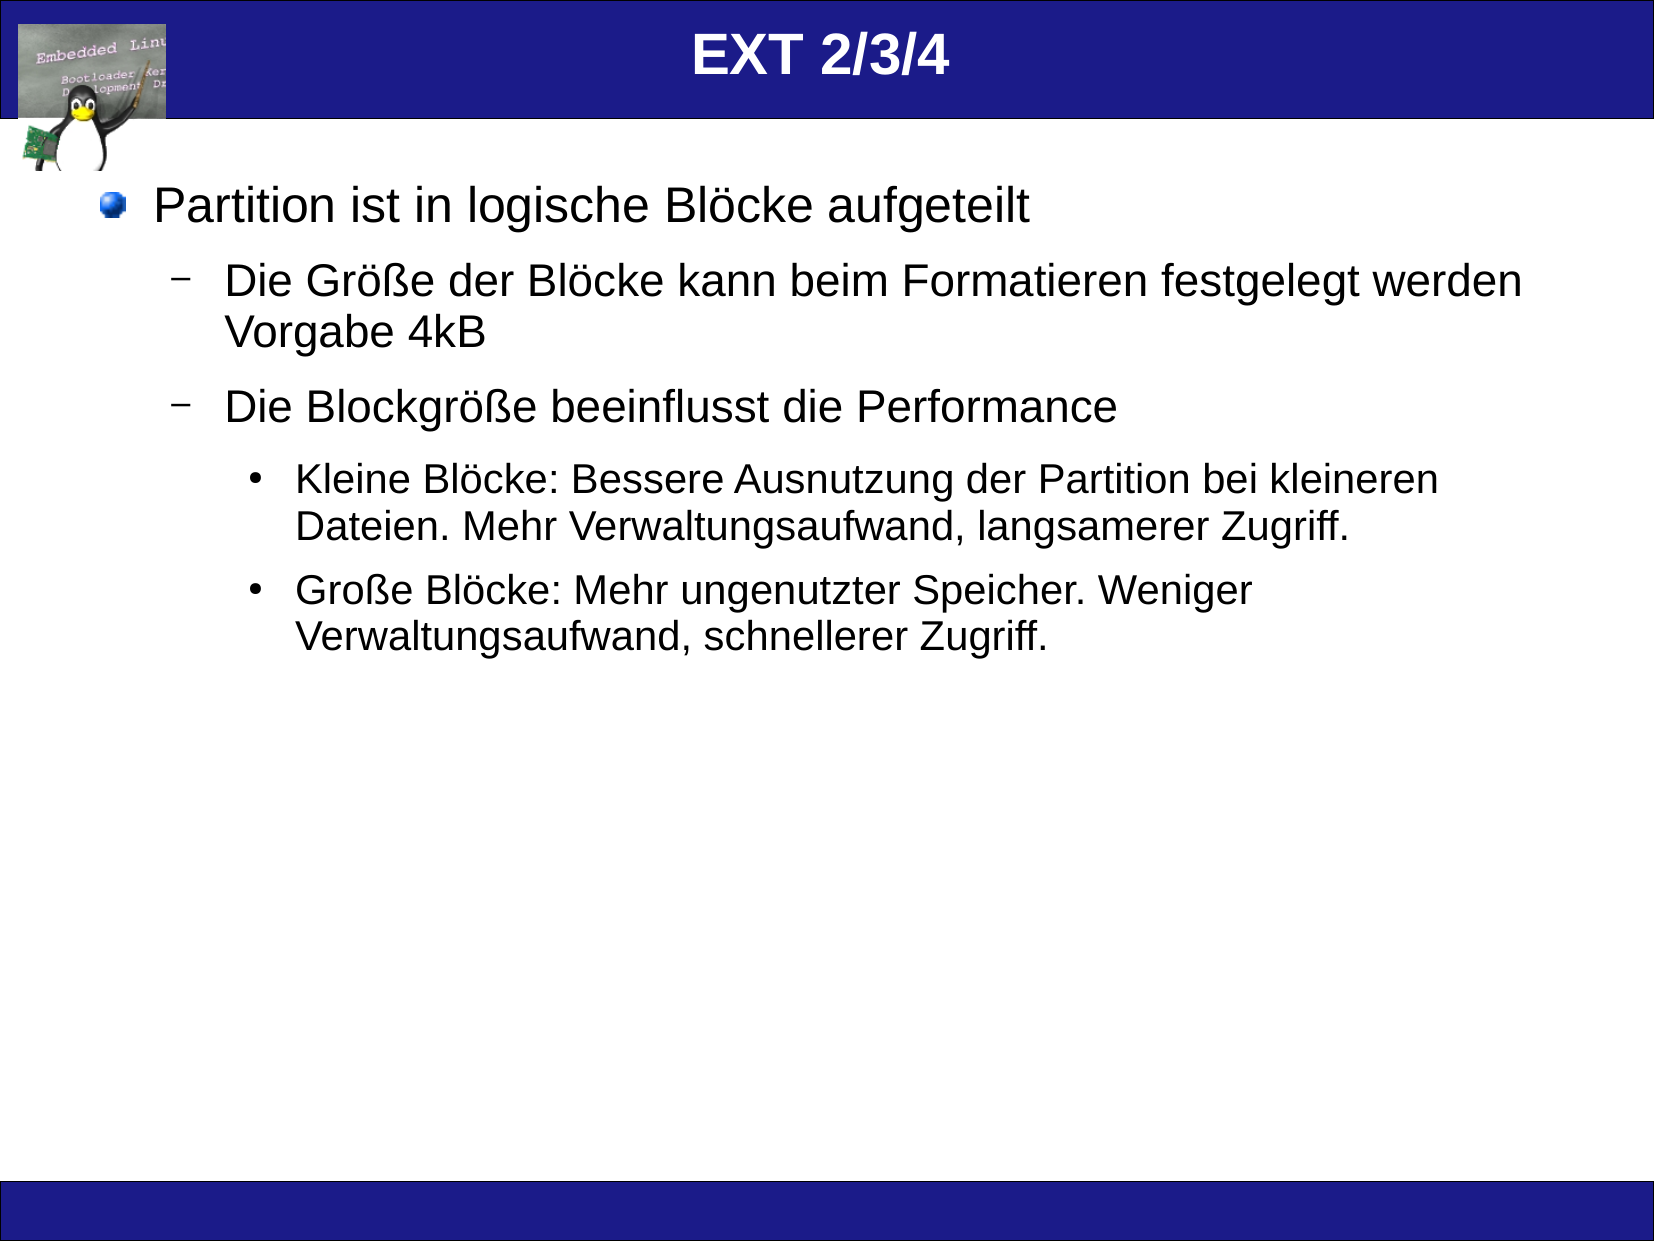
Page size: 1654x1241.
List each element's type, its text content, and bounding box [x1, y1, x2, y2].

picture [18, 24, 166, 171]
title EXT 2/3/4 [76, 19, 1565, 89]
list Partition ist in logische Blöcke aufgeteilt Die Größe der Blöcke kann beim Formatieren festgelegt werden Vorgabe 4kB Die Blockgröße beeinflusst die Performance Kleine Blöcke: Bessere Ausnutzung der Partition bei kleineren Dateien. Mehr Verwaltungsaufwand, langsamerer Zugriff. Große Blöcke: Mehr ungenutzter Speicher. Weniger Verwaltungsaufwand, schnellerer Zugriff. [82, 177, 1571, 1152]
